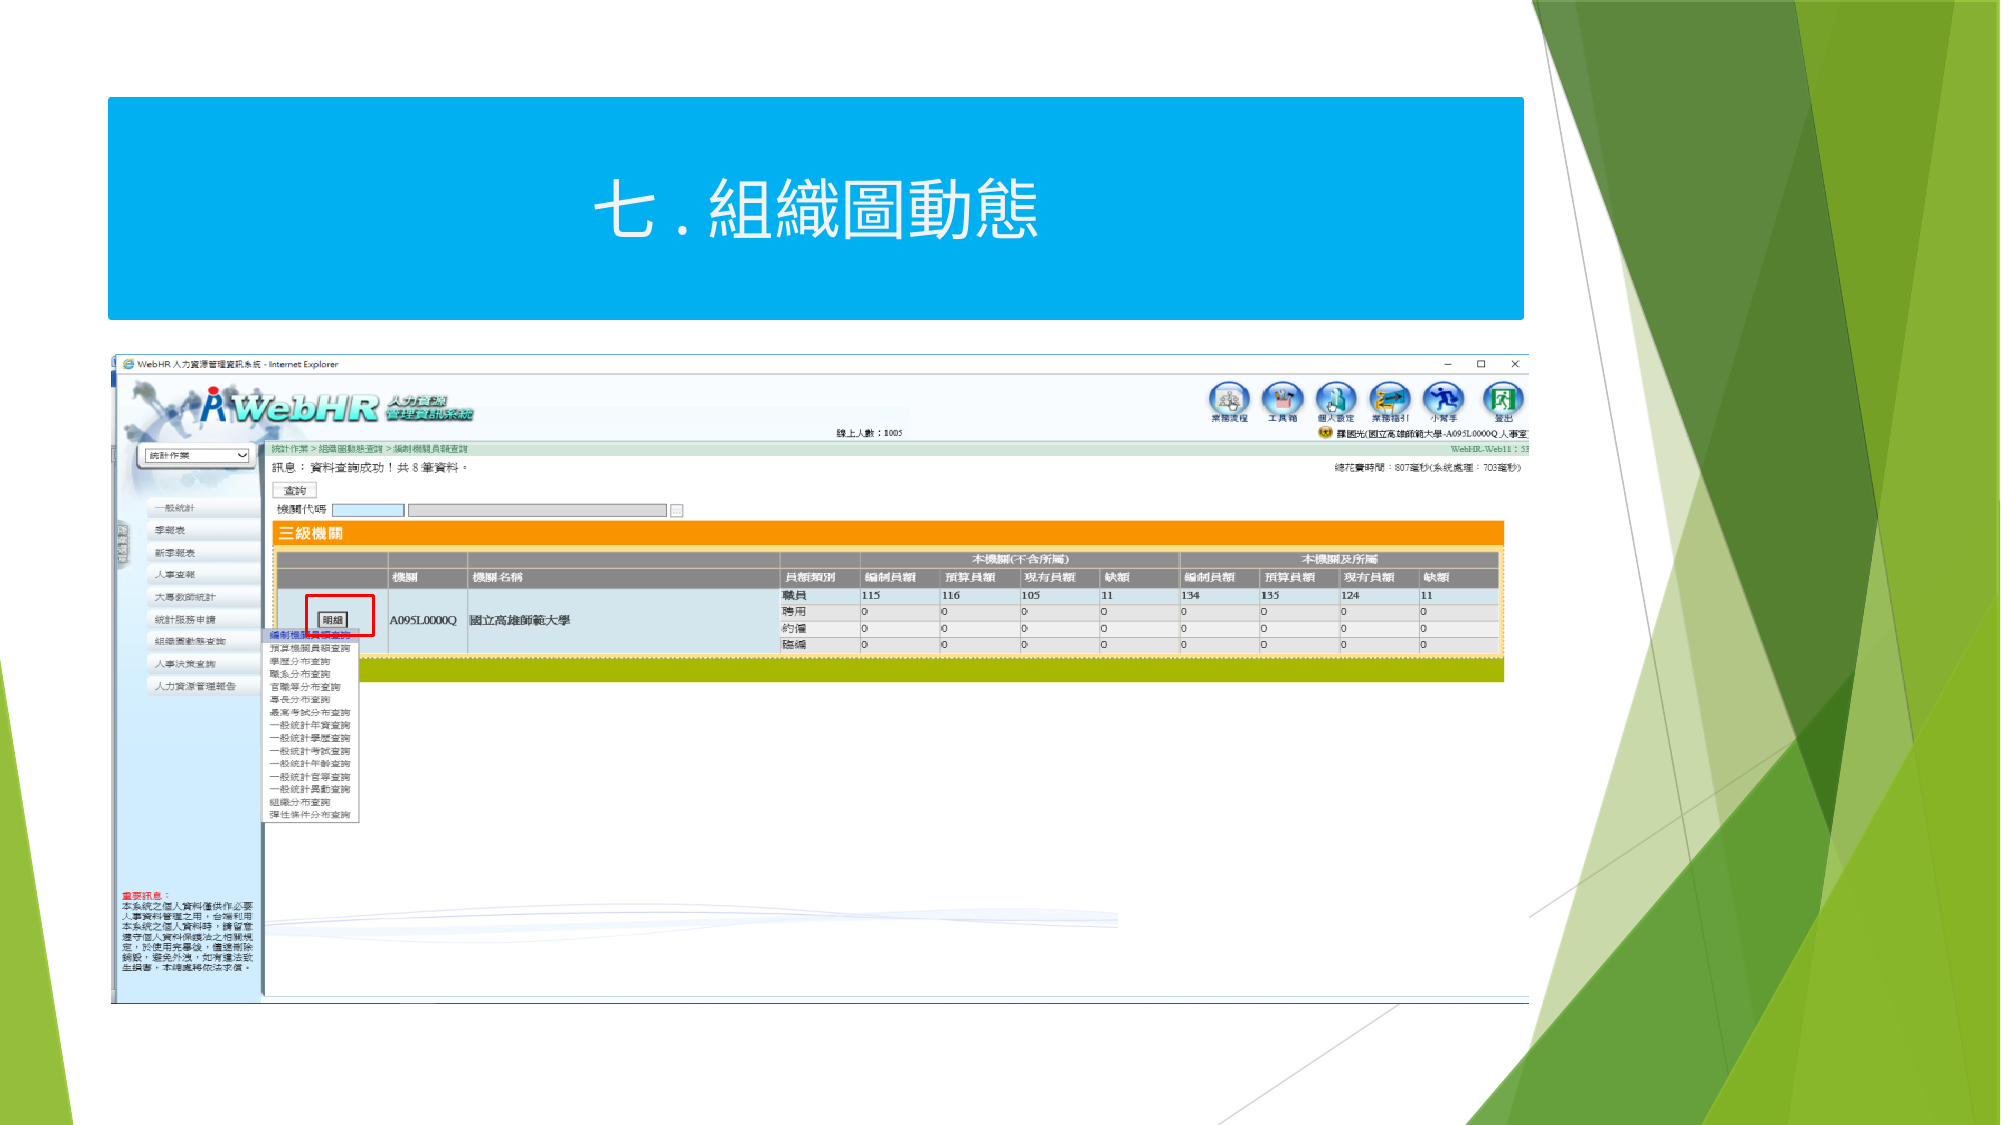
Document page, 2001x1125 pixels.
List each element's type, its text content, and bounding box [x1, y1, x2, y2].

picture [111, 354, 1529, 1004]
title 七.組織圖動態 [111, 99, 1522, 317]
